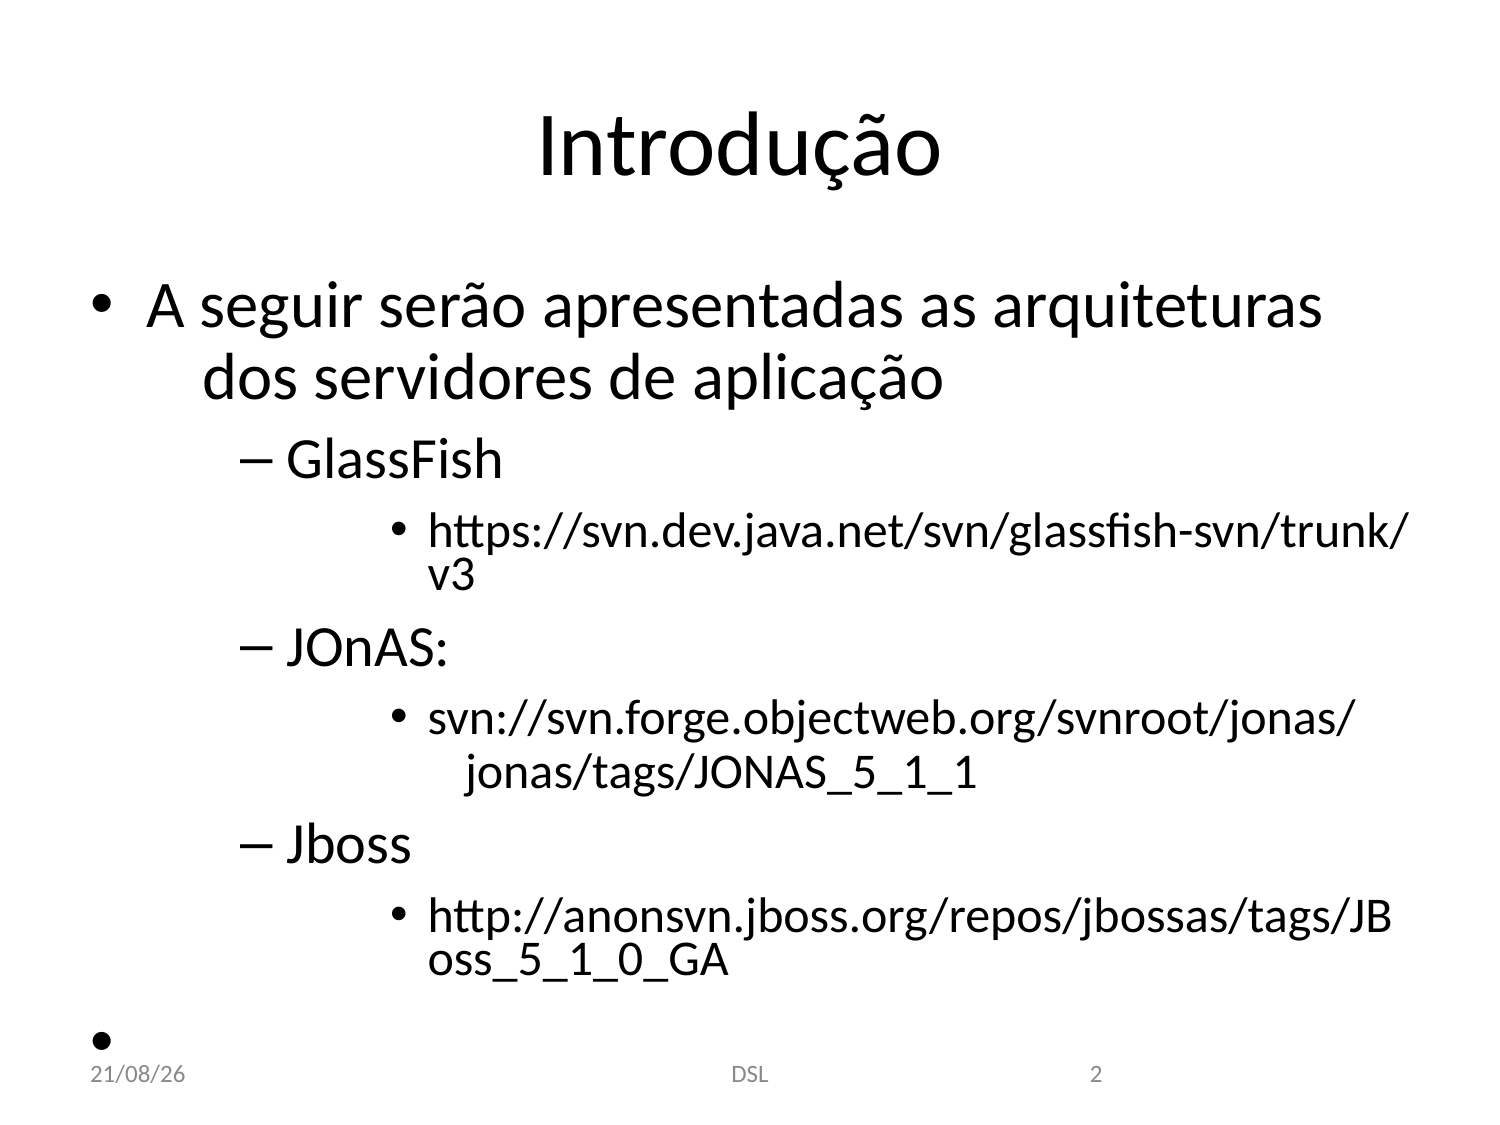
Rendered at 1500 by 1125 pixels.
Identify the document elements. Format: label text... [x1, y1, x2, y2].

title Introdução [75, 45, 1426, 233]
text_box 2 [1074, 1042, 1426, 1103]
text_box 15/12/2009 [75, 1042, 426, 1103]
list A seguir serão apresentadas as arquiteturas dos servidores de aplicação GlassFish https://svn.dev.java.net/svn/glassfish-svn/trunk/v3 JOnAS: svn://svn.forge.objectweb.org/svnroot/jonas/jonas/tags/JONAS_5_1_1 Jboss http://anonsvn.jboss.org/repos/jbossas/tags/JBoss_5_1_0_GA [75, 262, 1426, 1005]
text_box DSL [512, 1042, 988, 1103]
